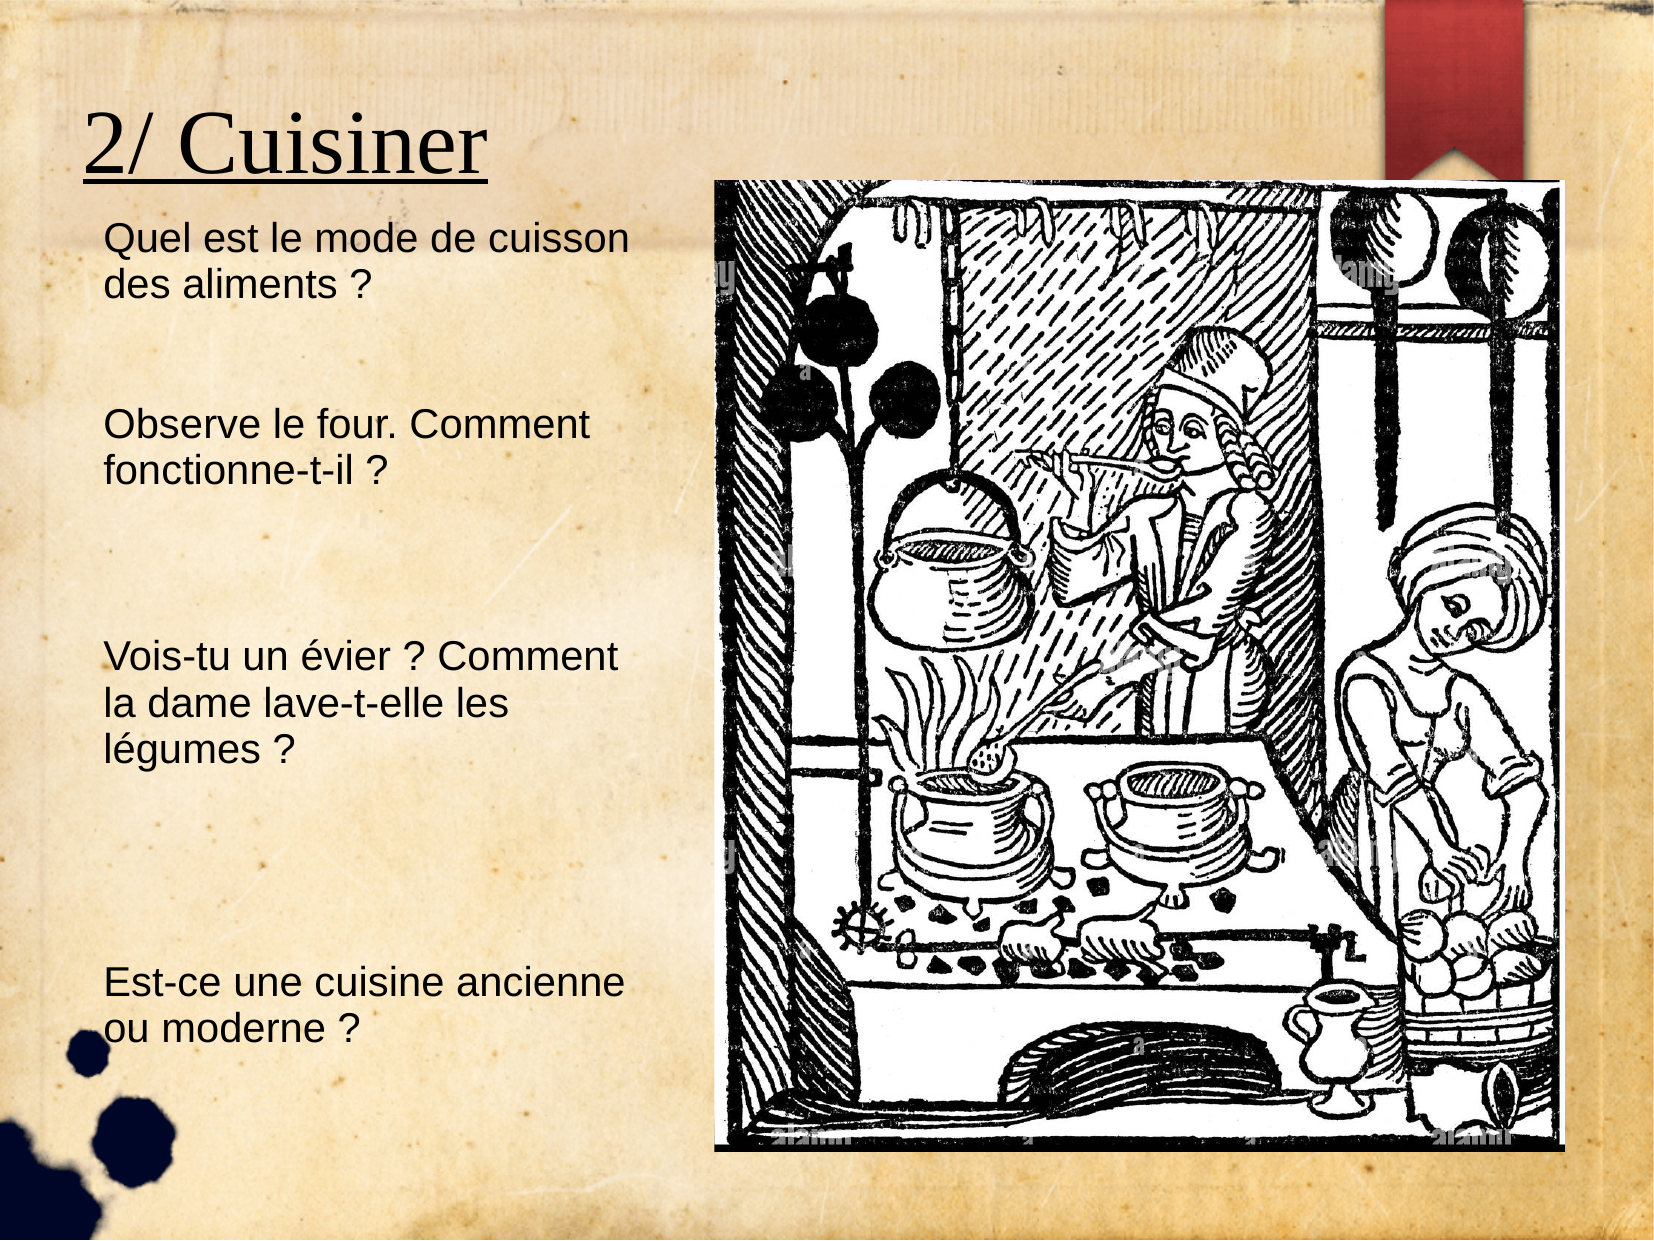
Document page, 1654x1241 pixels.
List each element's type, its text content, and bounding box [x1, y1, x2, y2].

text_box Quel est le mode de cuisson des aliments ? Observe le four. Comment fonctionne-t-il ? Vois-tu un évier ? Comment la dame lave-t-elle les légumes ? Est-ce une cuisine ancienne ou moderne ? [88, 207, 650, 1152]
picture [0, 0, 1654, 1240]
title 2/ Cuisiner [82, 49, 1347, 237]
